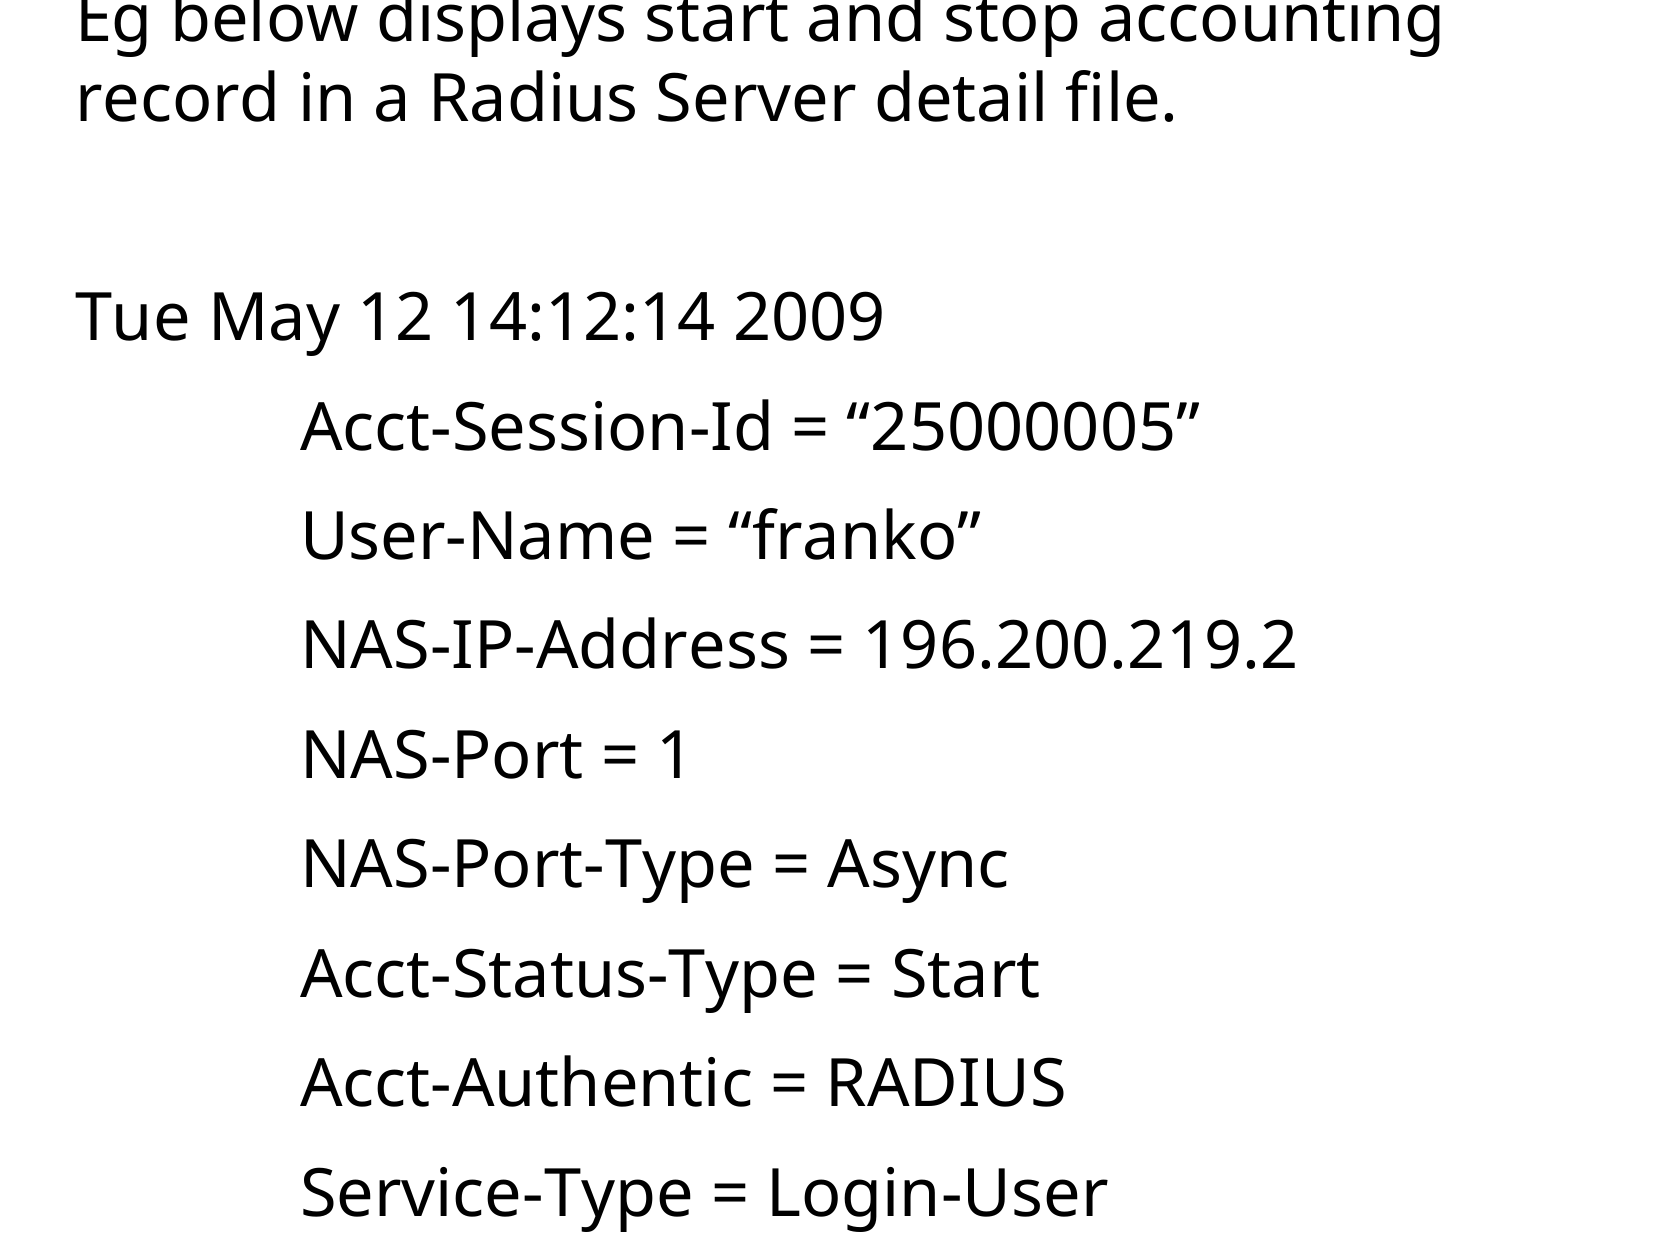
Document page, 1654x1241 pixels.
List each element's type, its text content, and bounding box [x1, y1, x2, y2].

subtitle Eg below displays start and stop accounting record in a Radius Server detail file. Tue May 12 14:12:14 2009 Acct-Session-Id = “25000005” User-Name = “franko” NAS-IP-Address = 196.200.219.2 NAS-Port = 1 NAS-Port-Type = Async Acct-Status-Type = Start Acct-Authentic = RADIUS Service-Type = Login-User Login-Service = Telnet Login-IP-Host = 196.200.219.254 Acct-Delay-Time = 0 Timestamp = 838763356 [75, 0, 1571, 1235]
